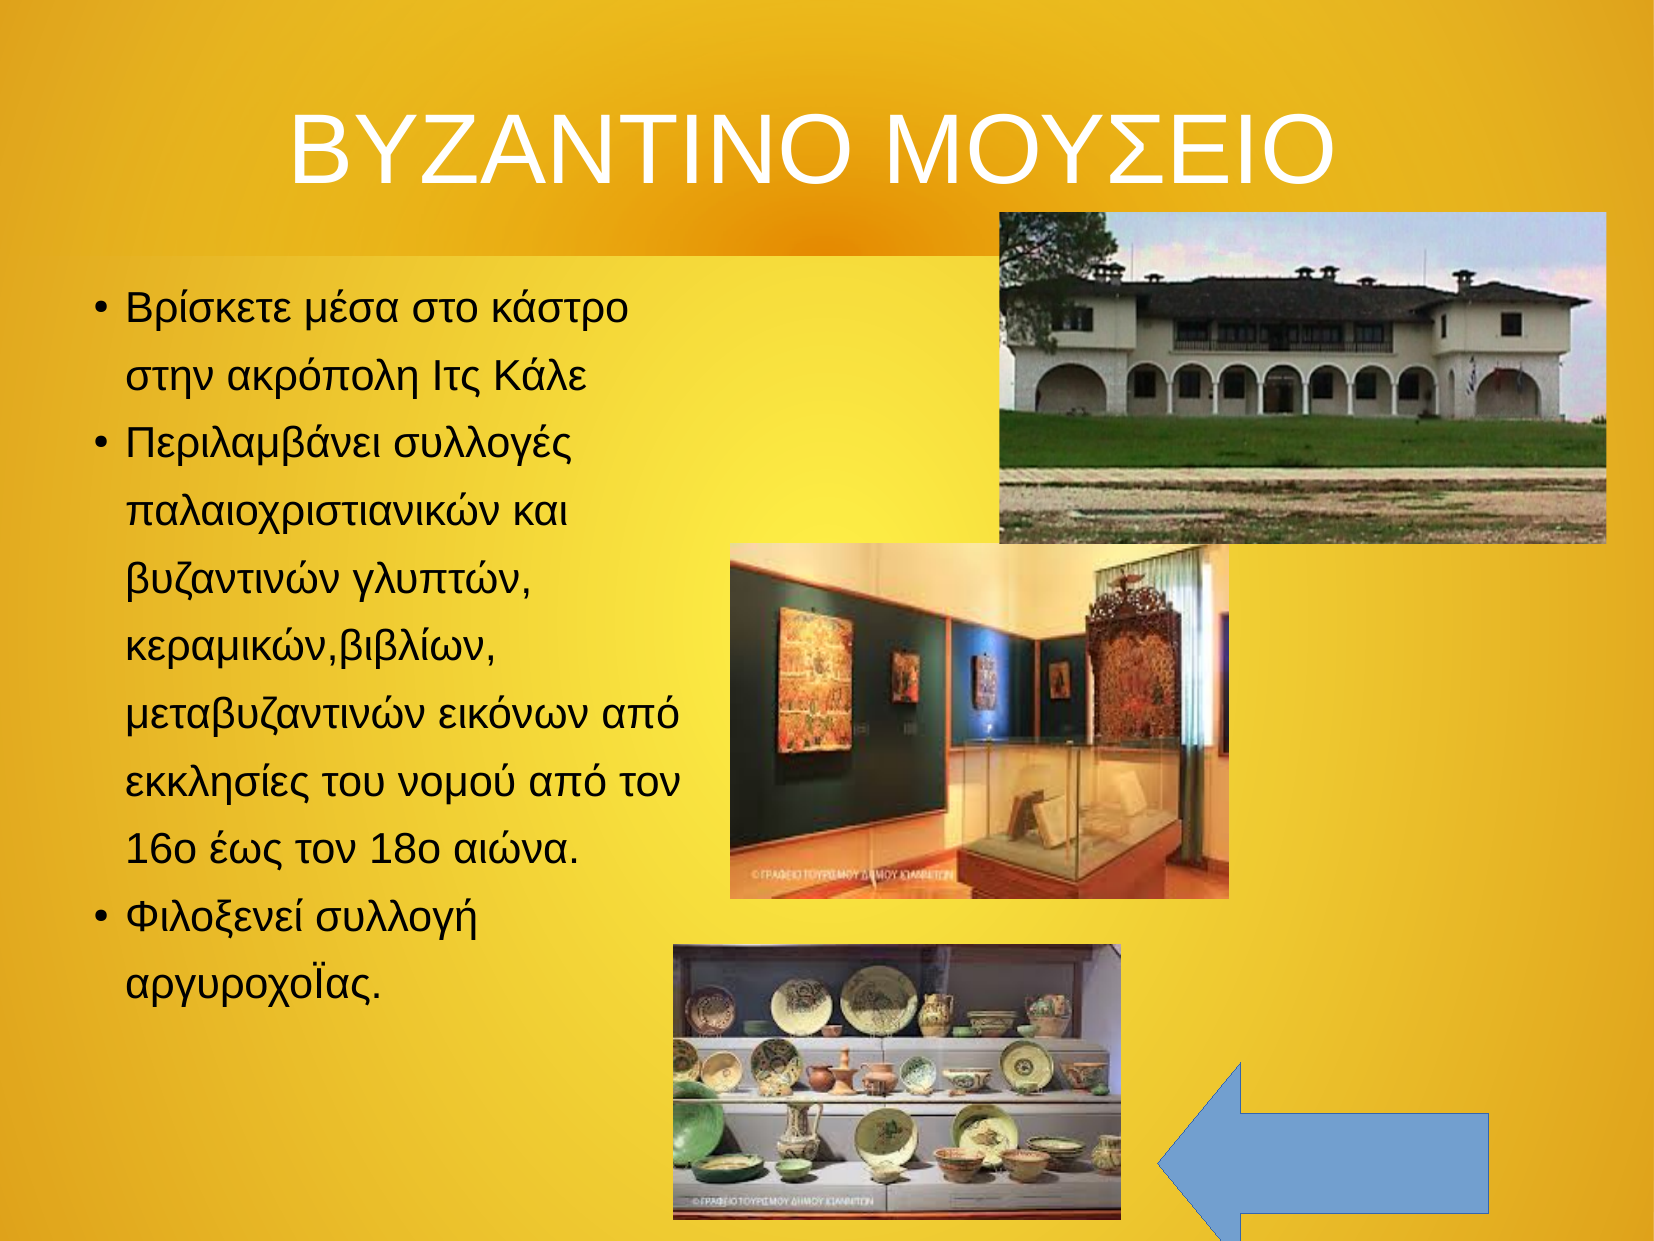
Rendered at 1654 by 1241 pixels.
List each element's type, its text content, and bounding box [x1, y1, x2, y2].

picture [673, 944, 1121, 1220]
text_box [1157, 1062, 1489, 1241]
picture [730, 212, 1607, 899]
title ΒΥΖΑΝΤΙΝΟ ΜΟΥΣΕΙΟ [82, 47, 1571, 252]
list Βρίσκετε μέσα στο κάστρο στην ακρόπολη Ιτς Κάλε Περιλαμβάνει συλλογές παλαιοχριστιανικών και βυζαντινών γλυπτών, κεραμικών,βιβλίων, μεταβυζαντινών εικόνων από εκκλησίες του νομού από τον 16ο έως τον 18ο αιώνα. Φιλοξενεί συλλογή αργυροχοΪας. [82, 283, 686, 1019]
